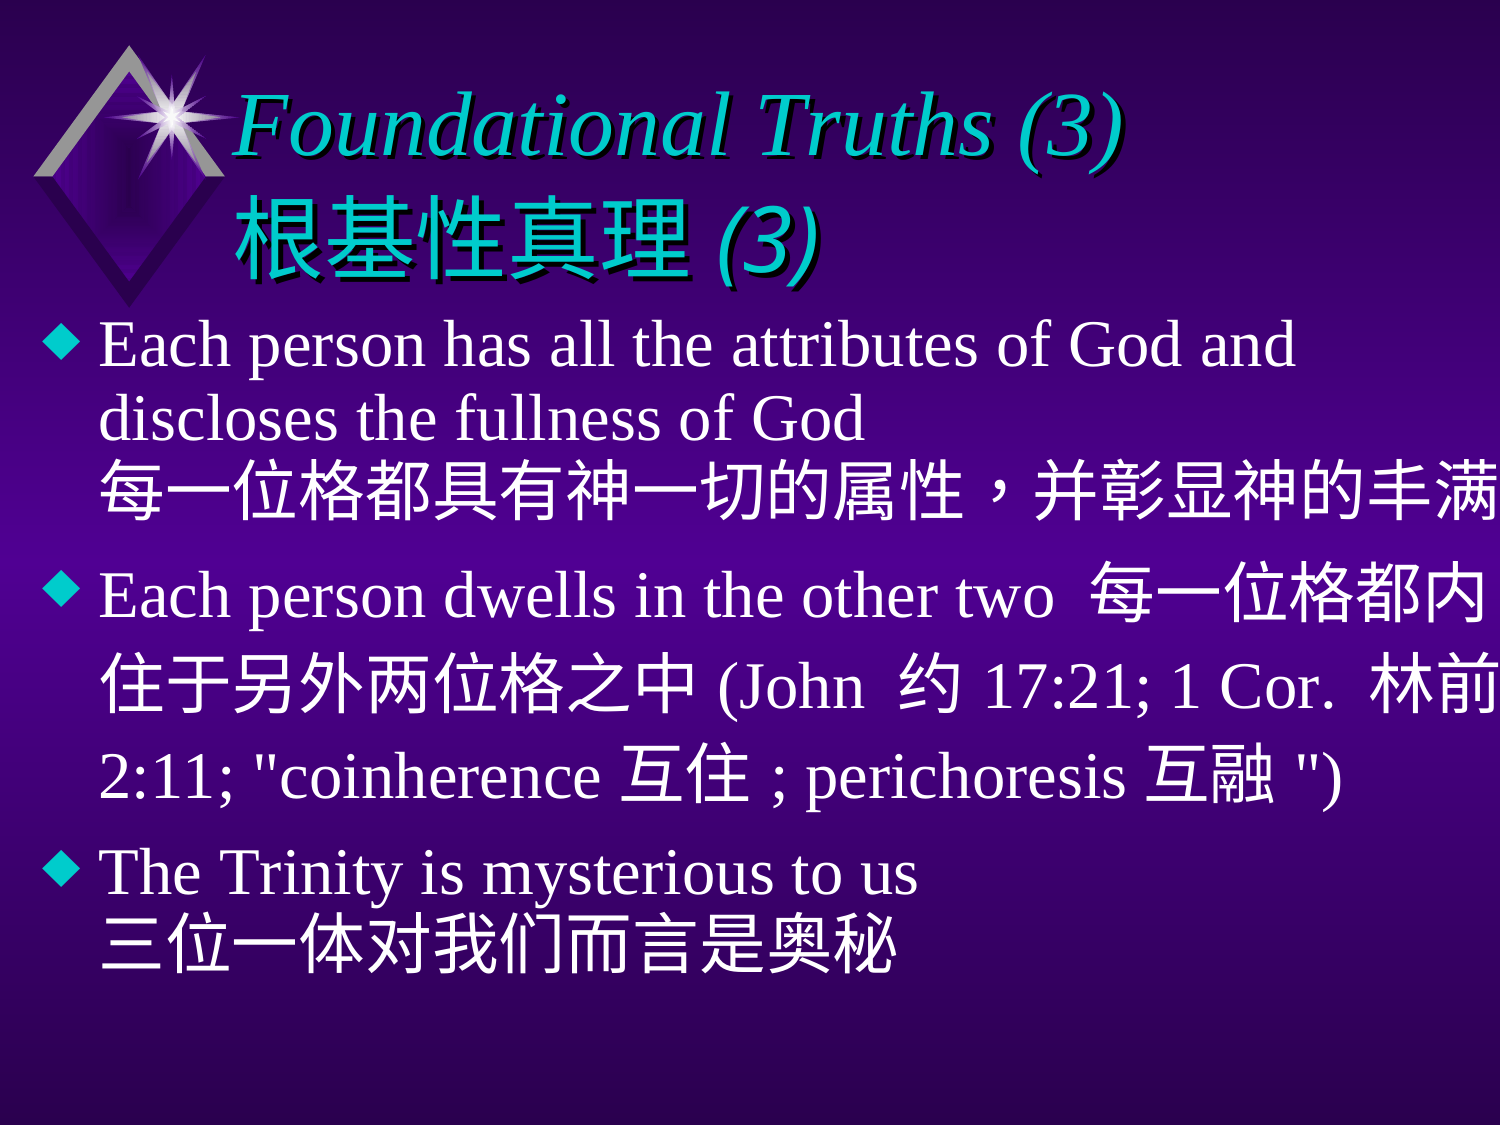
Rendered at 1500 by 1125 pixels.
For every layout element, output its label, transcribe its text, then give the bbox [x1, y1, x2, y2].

title Foundational Truths (3) 根基性真理(3) [232, 69, 1396, 305]
list Each person has all the attributes of God and discloses the fullness of God 每一位格都具有神一切的属性，并彰显神的丰满 Each person dwells in the other two 每一位格都内住于另外两位格之中(John 约17:21; 1 Cor. 林前2:11; "coinherence互住; perichoresis互融") The Trinity is mysterious to us 三位一体对我们而言是奥秘 [0, 307, 1500, 972]
